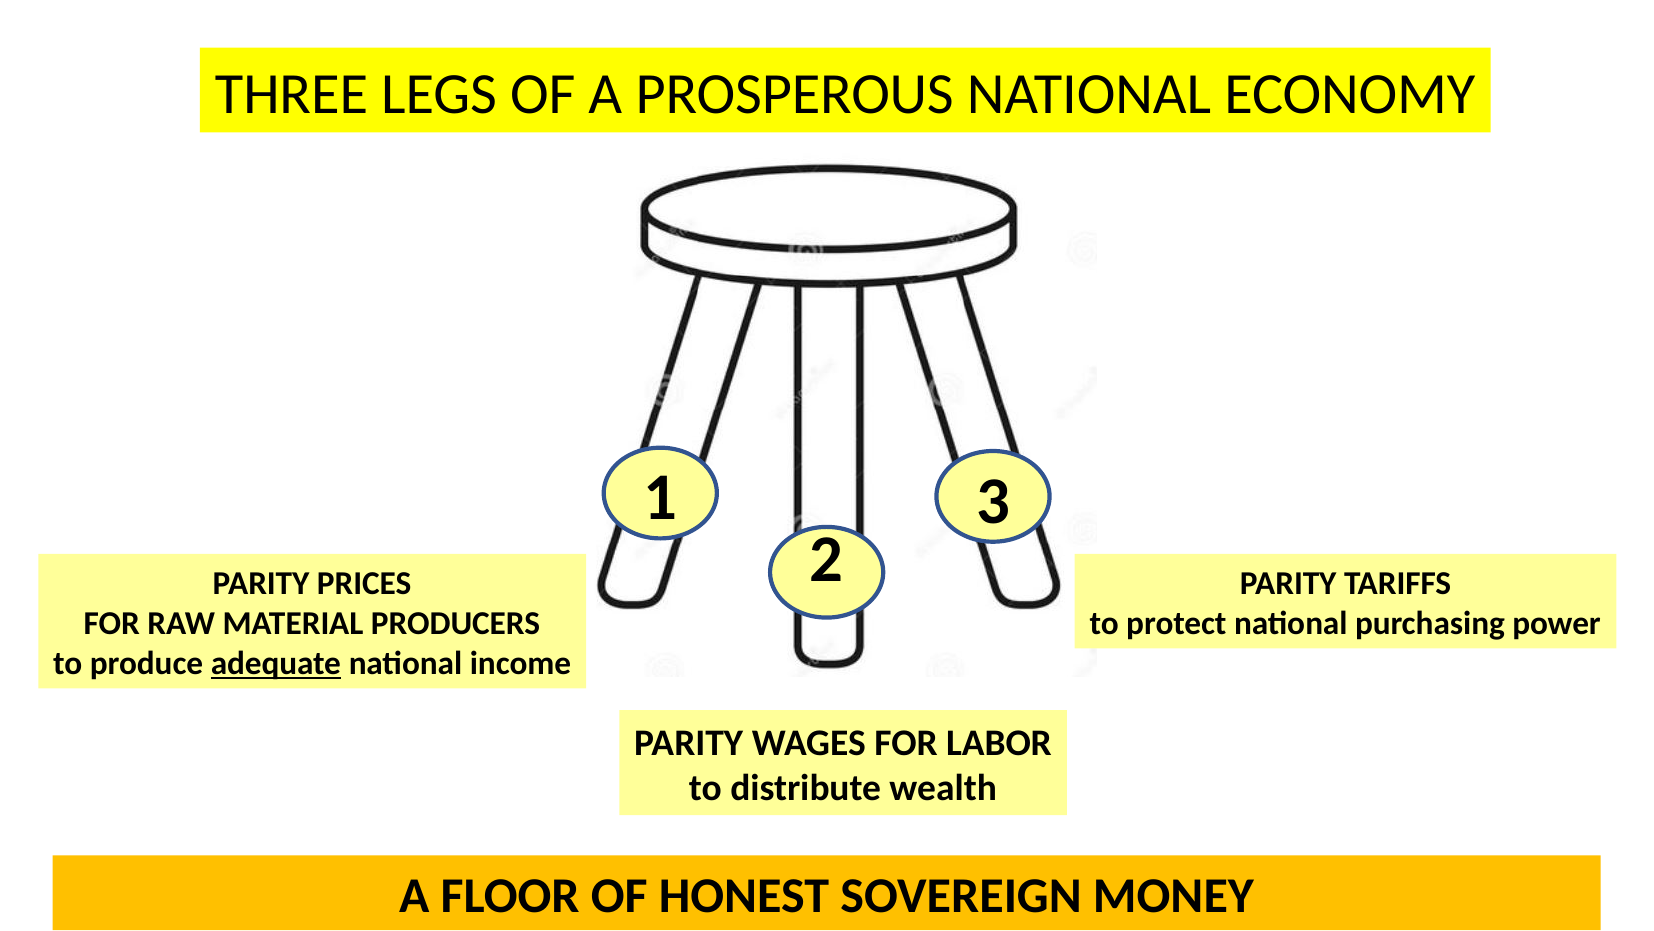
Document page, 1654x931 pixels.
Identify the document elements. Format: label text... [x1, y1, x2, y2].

text_box A FLOOR OF HONEST SOVEREIGN MONEY [52, 855, 1601, 931]
text_box 3 [936, 451, 1050, 542]
text_box 2 [770, 526, 884, 618]
text_box PARITY TARIFFS to protect national purchasing power [1074, 553, 1617, 649]
text_box PARITY WAGES FOR LABOR to distribute wealth [619, 710, 1067, 816]
text_box 1 [603, 447, 717, 539]
picture [564, 142, 1097, 677]
text_box PARITY PRICES FOR RAW MATERIAL PRODUCERS to produce adequate national income [38, 553, 587, 689]
text_box THREE LEGS OF A PROSPEROUS NATIONAL ECONOMY [199, 47, 1491, 133]
